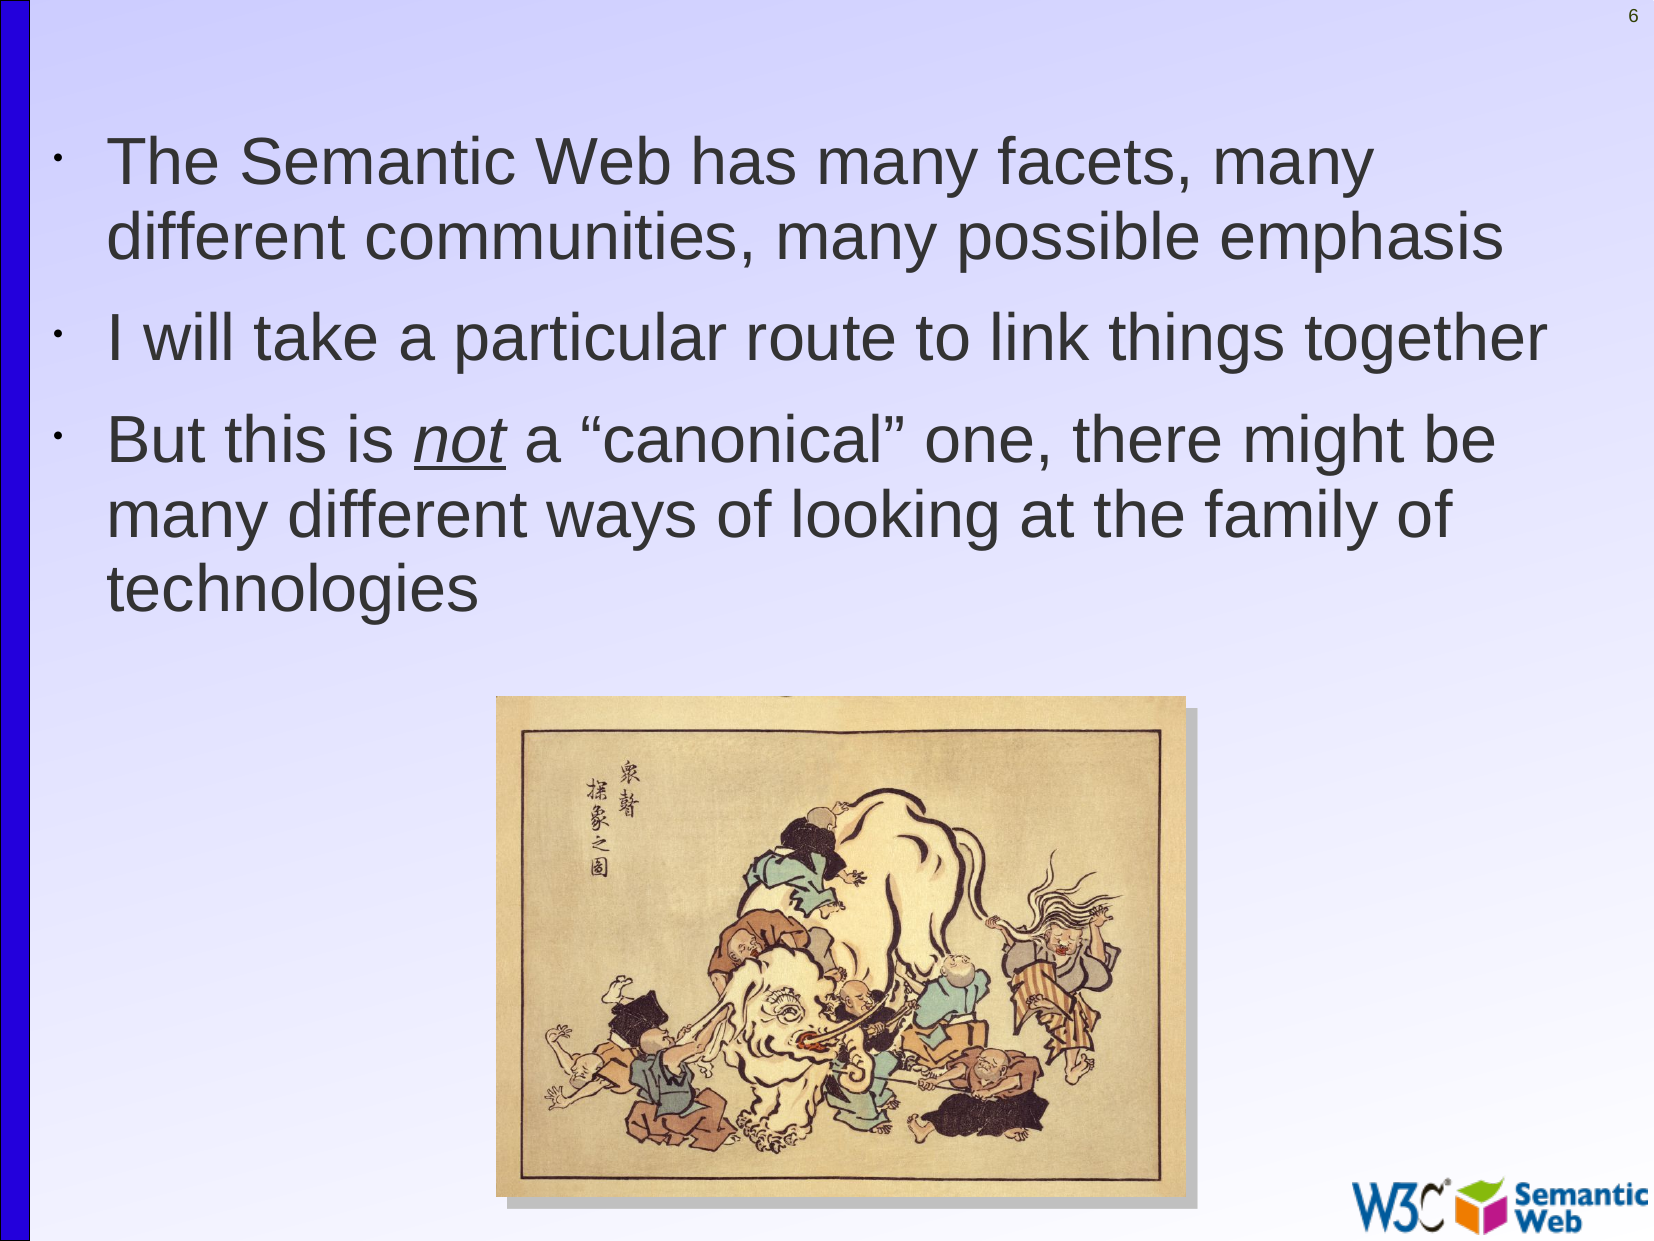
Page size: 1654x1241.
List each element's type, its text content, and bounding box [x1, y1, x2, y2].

list The Semantic Web has many facets, many different communities, many possible emphasis I will take a particular route to link things together But this is not a “canonical” one, there might be many different ways of looking at the family of technologies [35, 123, 1618, 1095]
picture [496, 696, 1186, 1197]
picture [1352, 1175, 1648, 1235]
